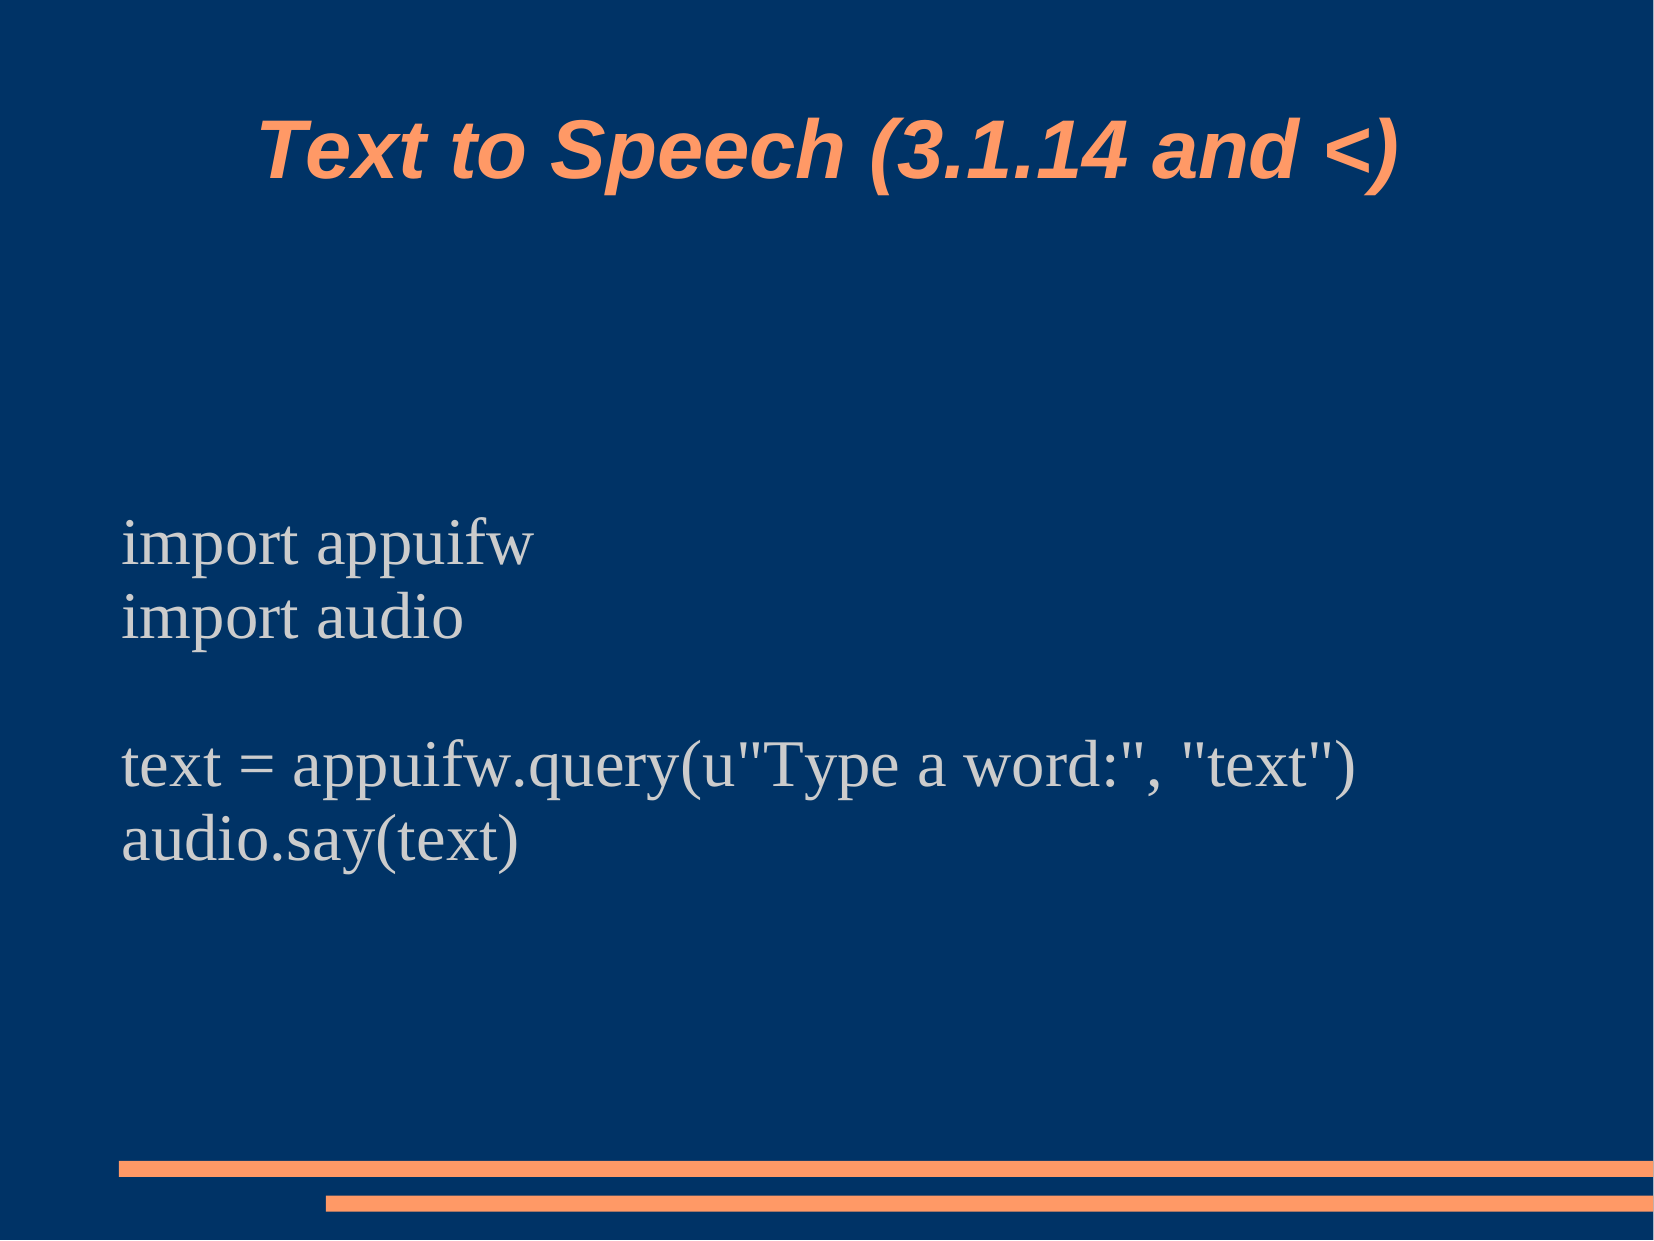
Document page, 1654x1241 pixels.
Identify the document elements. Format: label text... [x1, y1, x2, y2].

subtitle import appuifw import audio text = appuifw.query(u"Type a word:", "text") audio.say(text) [121, 329, 1561, 1125]
title Text to Speech (3.1.14 and <) [121, 53, 1534, 247]
